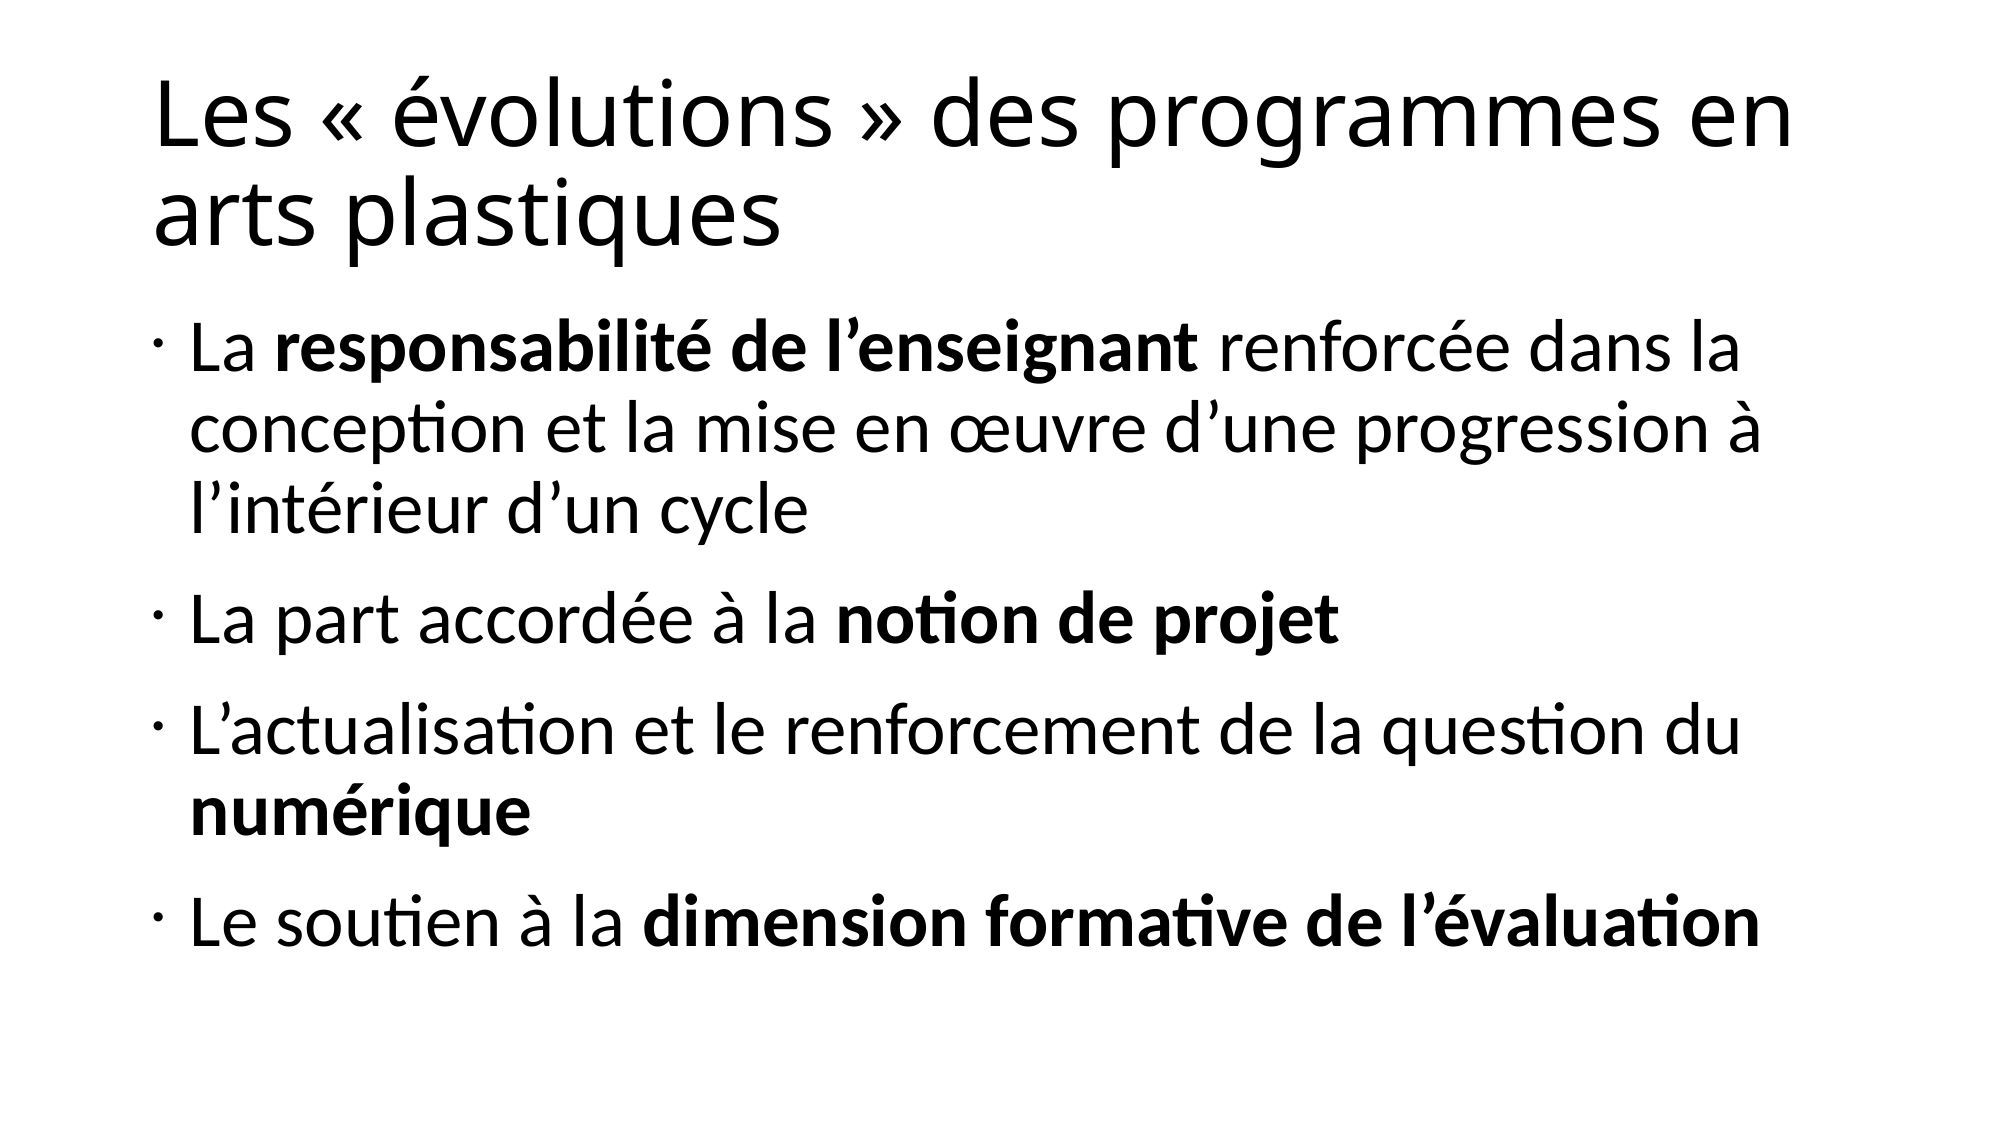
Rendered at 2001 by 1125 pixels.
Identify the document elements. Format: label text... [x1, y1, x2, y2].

title Les « évolutions » des programmes en arts plastiques [137, 59, 1863, 278]
list La responsabilité de l’enseignant renforcée dans la conception et la mise en œuvre d’une progression à l’intérieur d’un cycle La part accordée à la notion de projet L’actualisation et le renforcement de la question du numérique Le soutien à la dimension formative de l’évaluation [137, 299, 1863, 1014]
